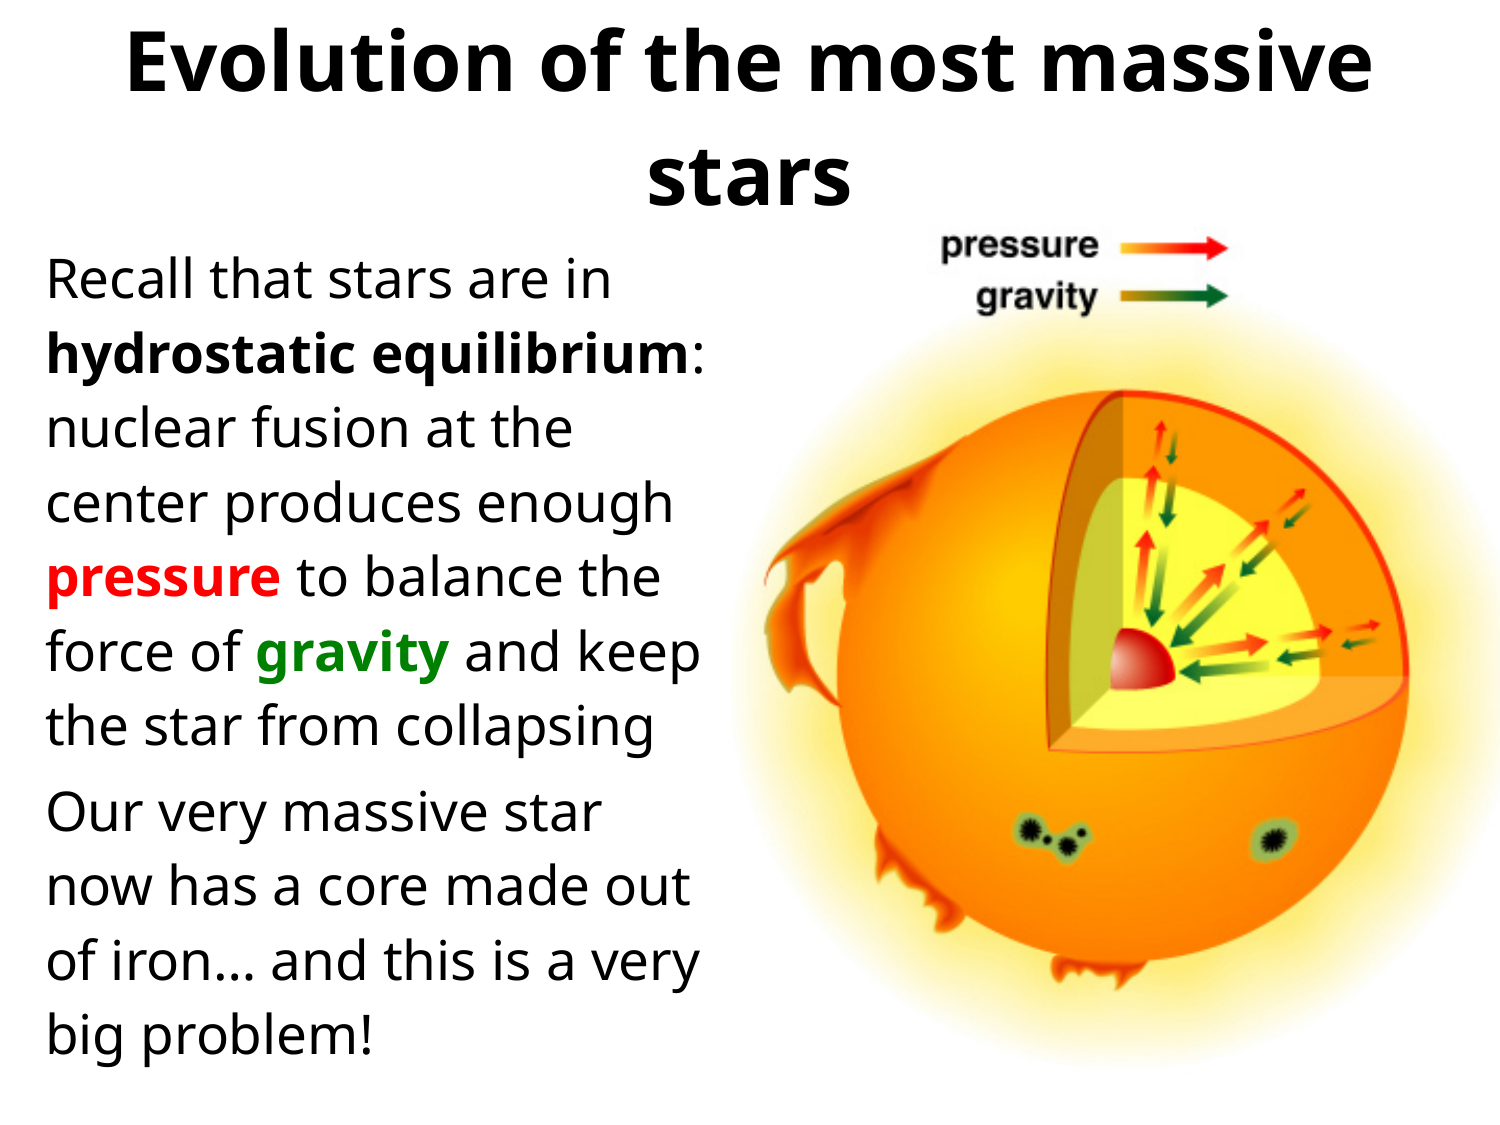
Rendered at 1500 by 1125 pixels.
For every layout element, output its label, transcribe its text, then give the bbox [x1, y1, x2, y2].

list Recall that stars are in hydrostatic equilibrium: nuclear fusion at the center produces enough pressure to balance the force of gravity and keep the star from collapsing Our very massive star now has a core made out of iron… and this is a very big problem! [30, 232, 736, 1096]
picture [677, 210, 1500, 1125]
title Evolution of the most massive stars [30, 67, 1471, 165]
